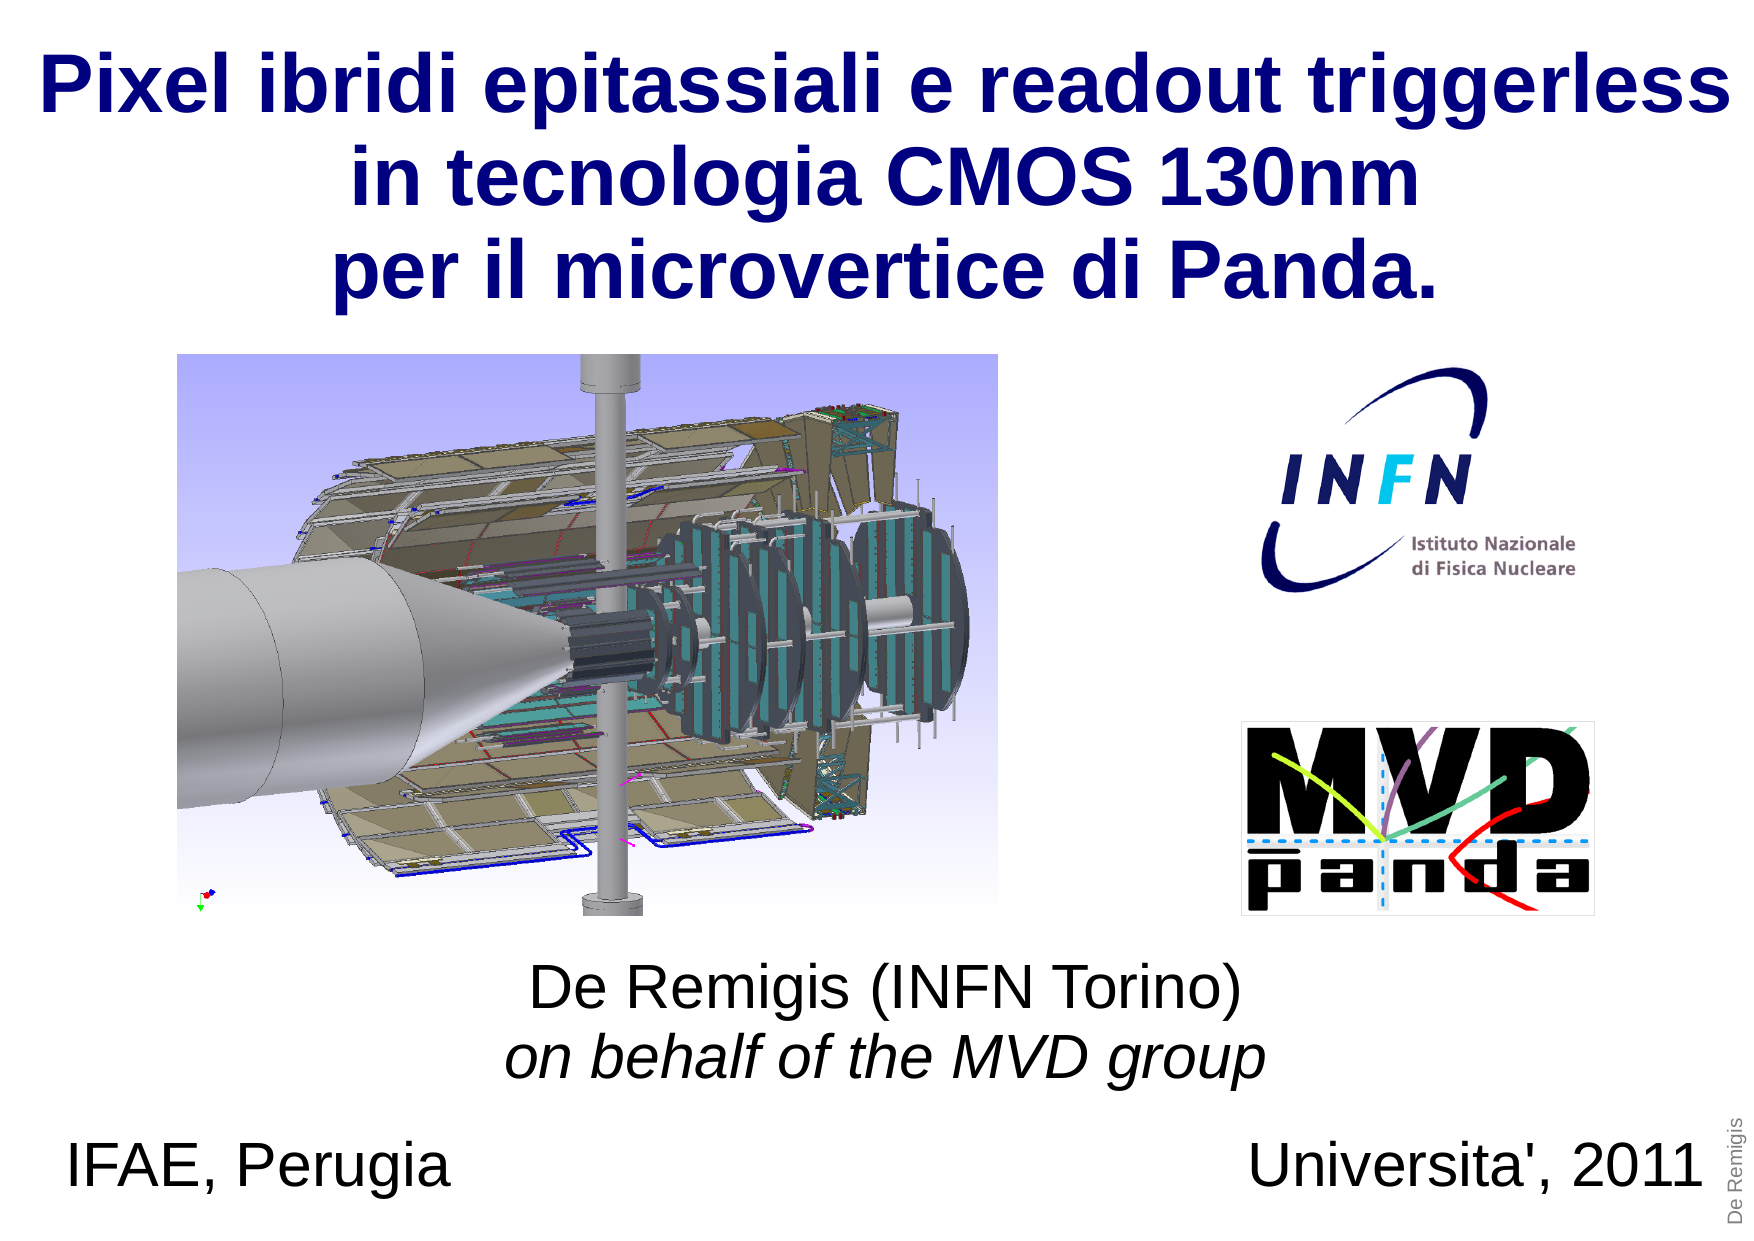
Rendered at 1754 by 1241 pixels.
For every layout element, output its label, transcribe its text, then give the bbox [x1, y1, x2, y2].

text_box IFAE, Perugia Universita', 2011 [29, 1122, 1743, 1211]
title Pixel ibridi epitassiali e readout triggerless in tecnologia CMOS 130nm per il microvertice di Panda. [29, 29, 1743, 325]
picture [1242, 354, 1595, 614]
picture [177, 354, 998, 916]
text_box De Remigis (INFN Torino) on behalf of the MVD group [29, 944, 1743, 1100]
picture [1241, 721, 1595, 916]
